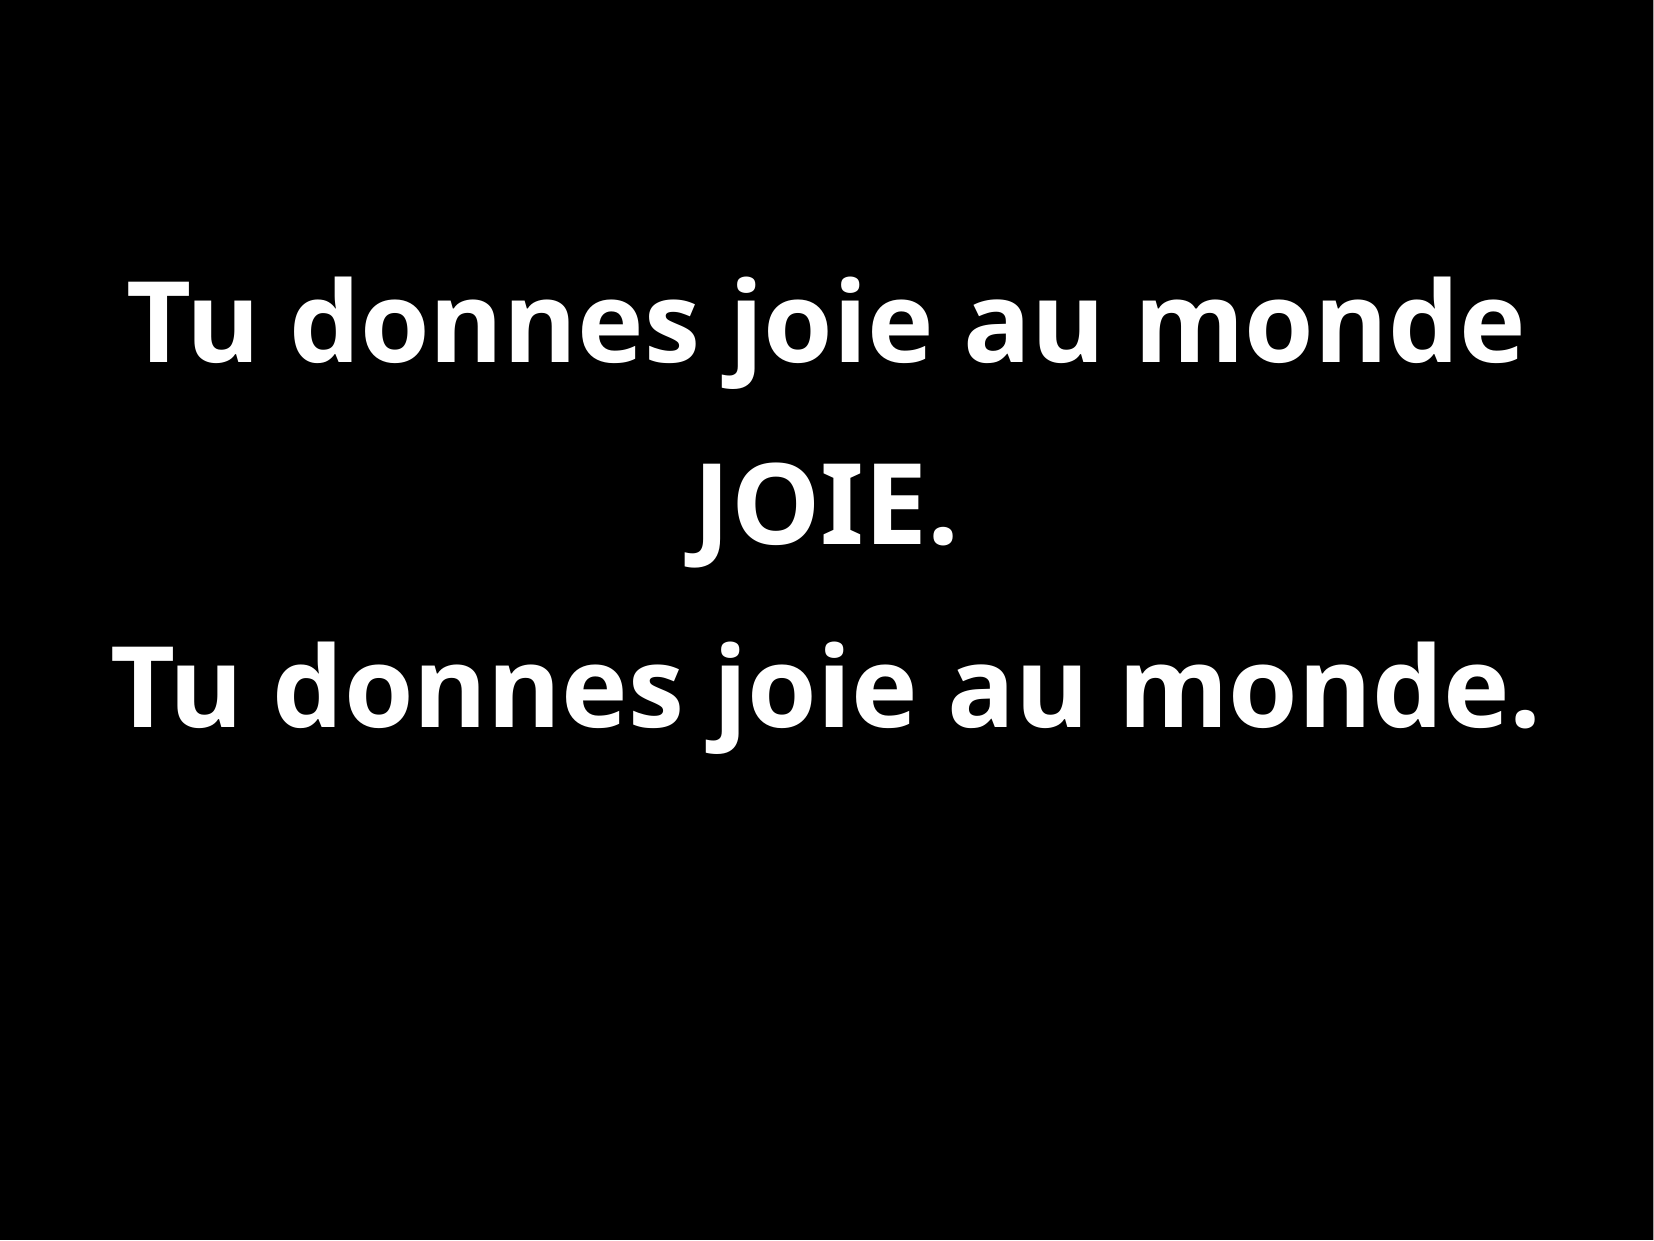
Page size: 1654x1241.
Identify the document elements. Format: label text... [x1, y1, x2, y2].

list Tu donnes joie au monde JOIE. Tu donnes joie au monde. [82, 59, 1571, 1118]
